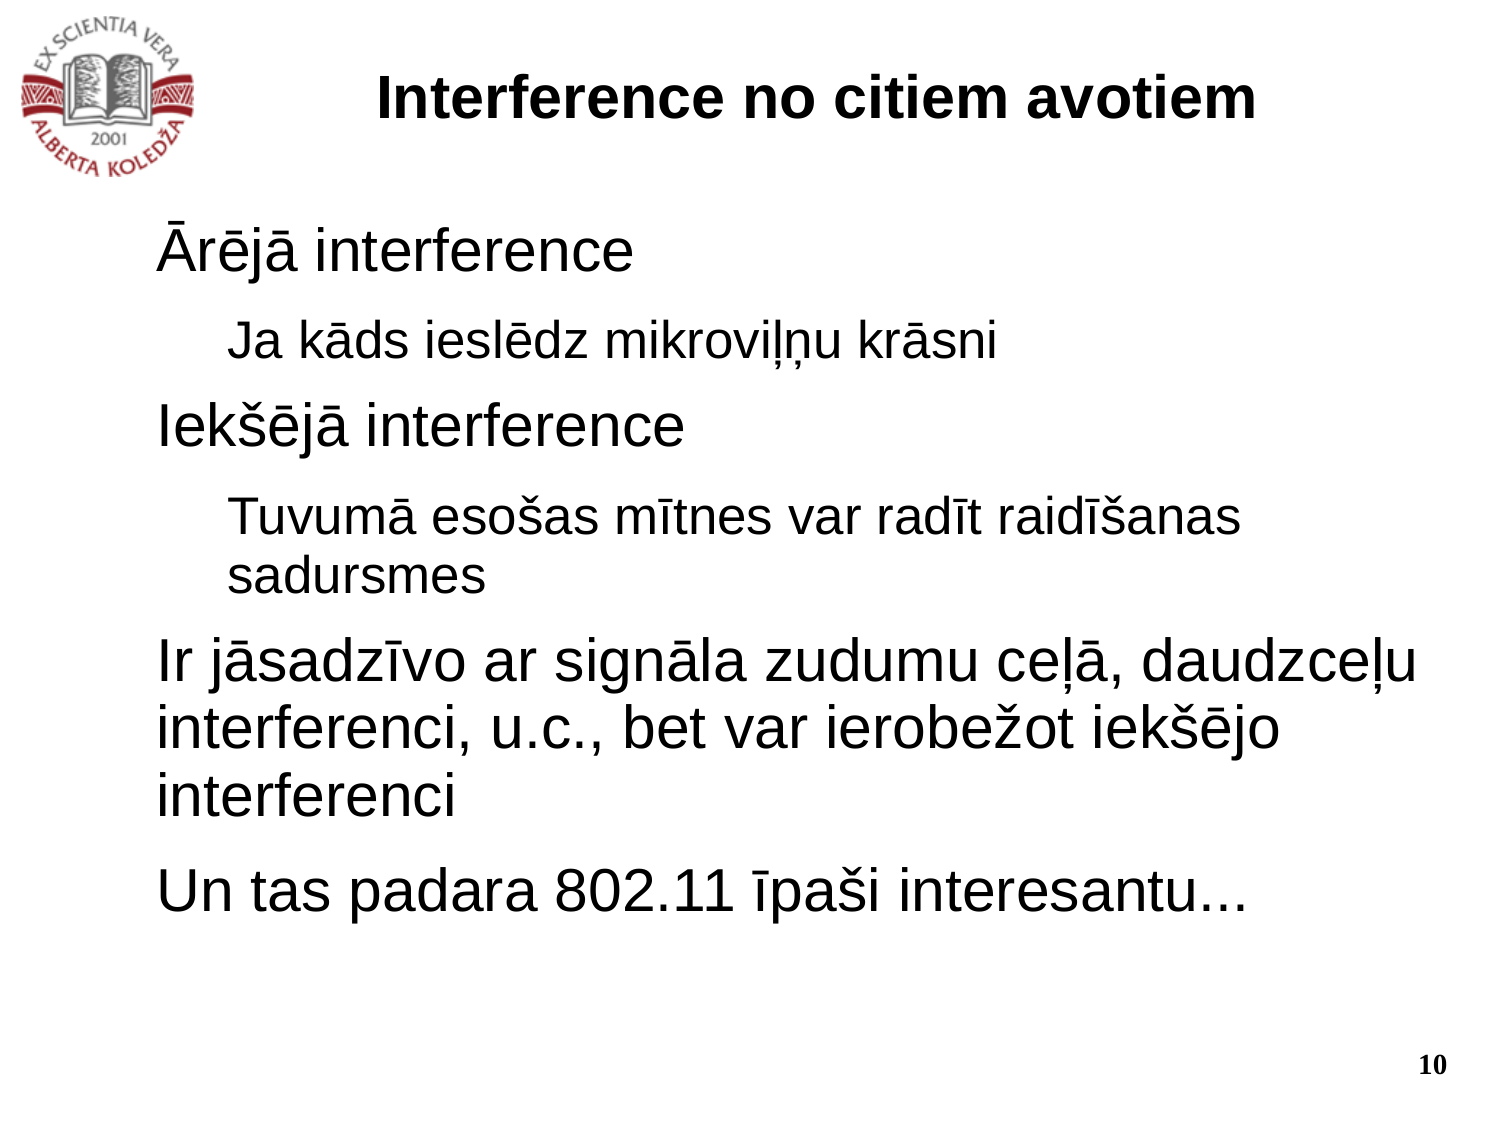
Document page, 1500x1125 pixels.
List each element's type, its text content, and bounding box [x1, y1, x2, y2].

picture [21, 16, 194, 177]
list Ārējā interference Ja kāds ieslēdz mikroviļņu krāsni Iekšējā interference Tuvumā esošas mītnes var radīt raidīšanas sadursmes Ir jāsadzīvo ar signāla zudumu ceļā, daudzceļu interferenci, u.c., bet var ierobežot iekšējo interferenci Un tas padara 802.11 īpaši interesantu... [85, 216, 1436, 1035]
text_box <skaitlis> [1312, 1037, 1463, 1101]
title Interference no citiem avotiem [187, 44, 1425, 150]
